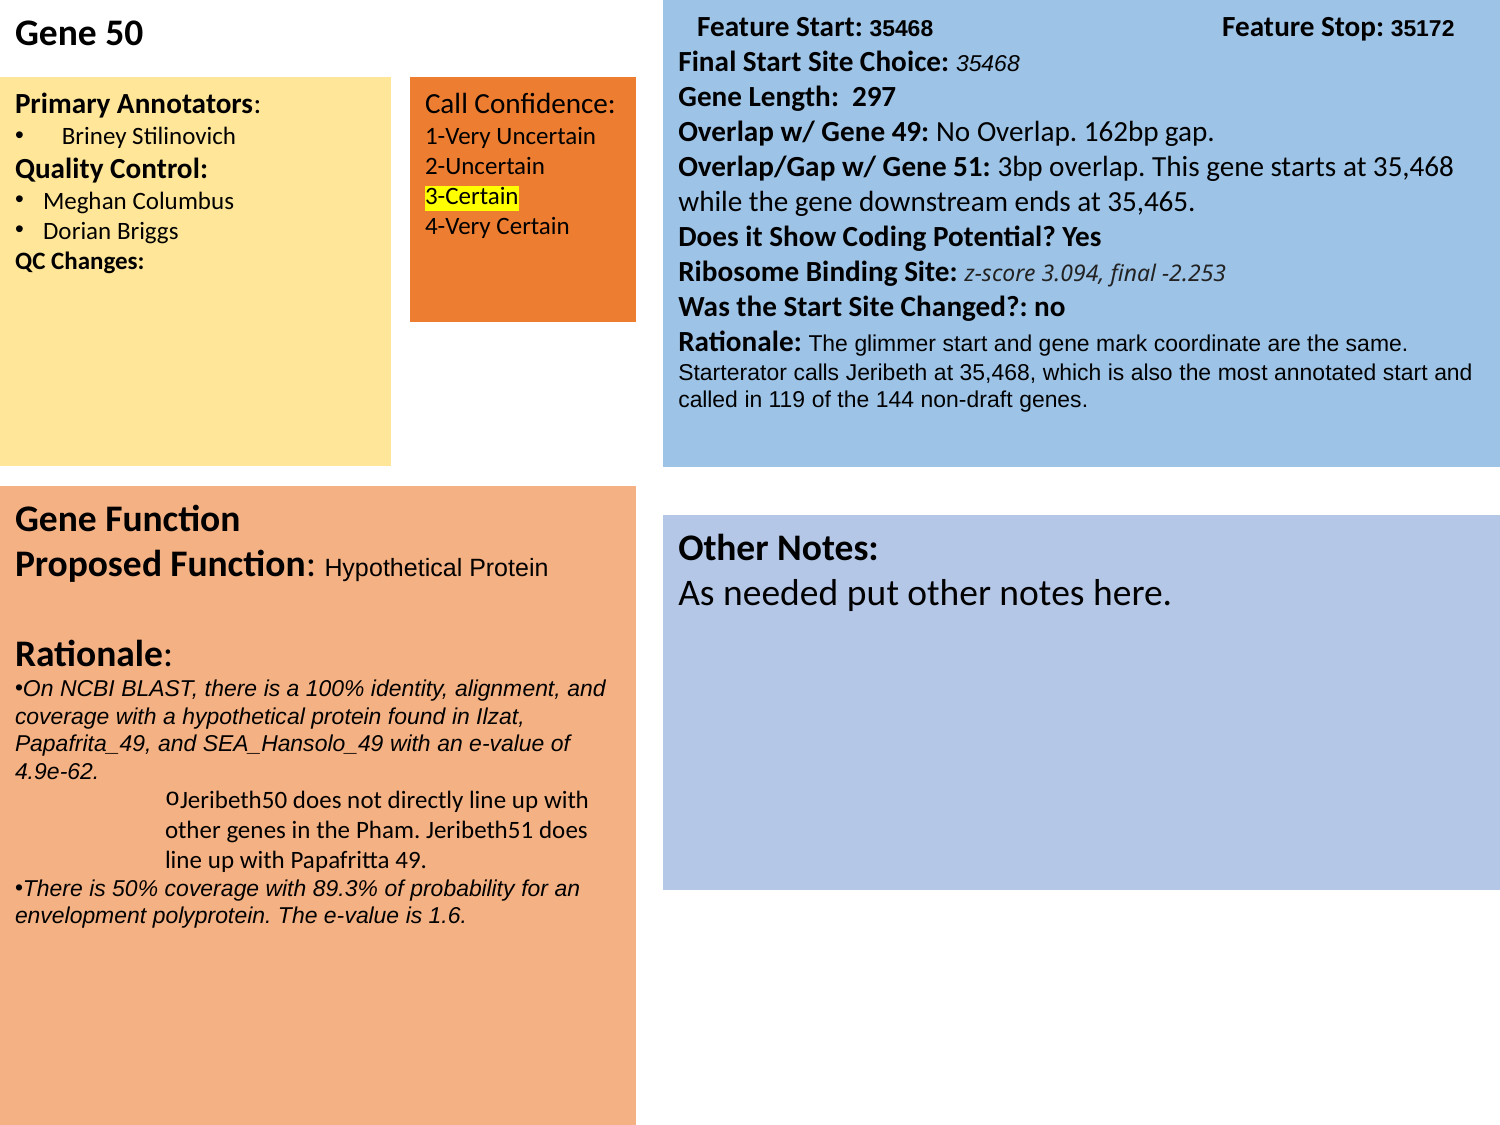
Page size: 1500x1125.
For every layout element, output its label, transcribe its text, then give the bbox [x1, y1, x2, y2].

text_box Gene 50 [0, 0, 160, 61]
text_box Other Notes: As needed put other notes here. [663, 515, 1500, 890]
text_box Primary Annotators: Briney Stilinovich Quality Control: Meghan Columbus Dorian Briggs QC Changes: [0, 77, 391, 466]
text_box Call Confidence: 1-Very Uncertain 2-Uncertain 3-Certain 4-Very Certain [410, 77, 636, 322]
text_box Gene Function Proposed Function: Hypothetical Protein Rationale: On NCBI BLAST, there is a 100% identity, alignment, and coverage with a hypothetical protein found in Ilzat, Papafrita_49, and SEA_Hansolo_49 with an e-value of 4.9e-62. Jeribeth50 does not directly line up with other genes in the Pham. Jeribeth51 does line up with Papafritta 49. There is 50% coverage with 89.3% of probability for an envelopment polyprotein. The e-value is 1.6. [0, 486, 636, 1125]
text_box Feature Start: 35468 Feature Stop: 35172 Final Start Site Choice: 35468 Gene Length: 297 Overlap w/ Gene 49: No Overlap. 162bp gap. Overlap/Gap w/ Gene 51: 3bp overlap. This gene starts at 35,468 while the gene downstream ends at 35,465. Does it Show Coding Potential? Yes Ribosome Binding Site: z-score 3.094, final -2.253 Was the Start Site Changed?: no Rationale: The glimmer start and gene mark coordinate are the same. Starterator calls Jeribeth at 35,468, which is also the most annotated start and called in 119 of the 144 non-draft genes. [663, 0, 1500, 467]
